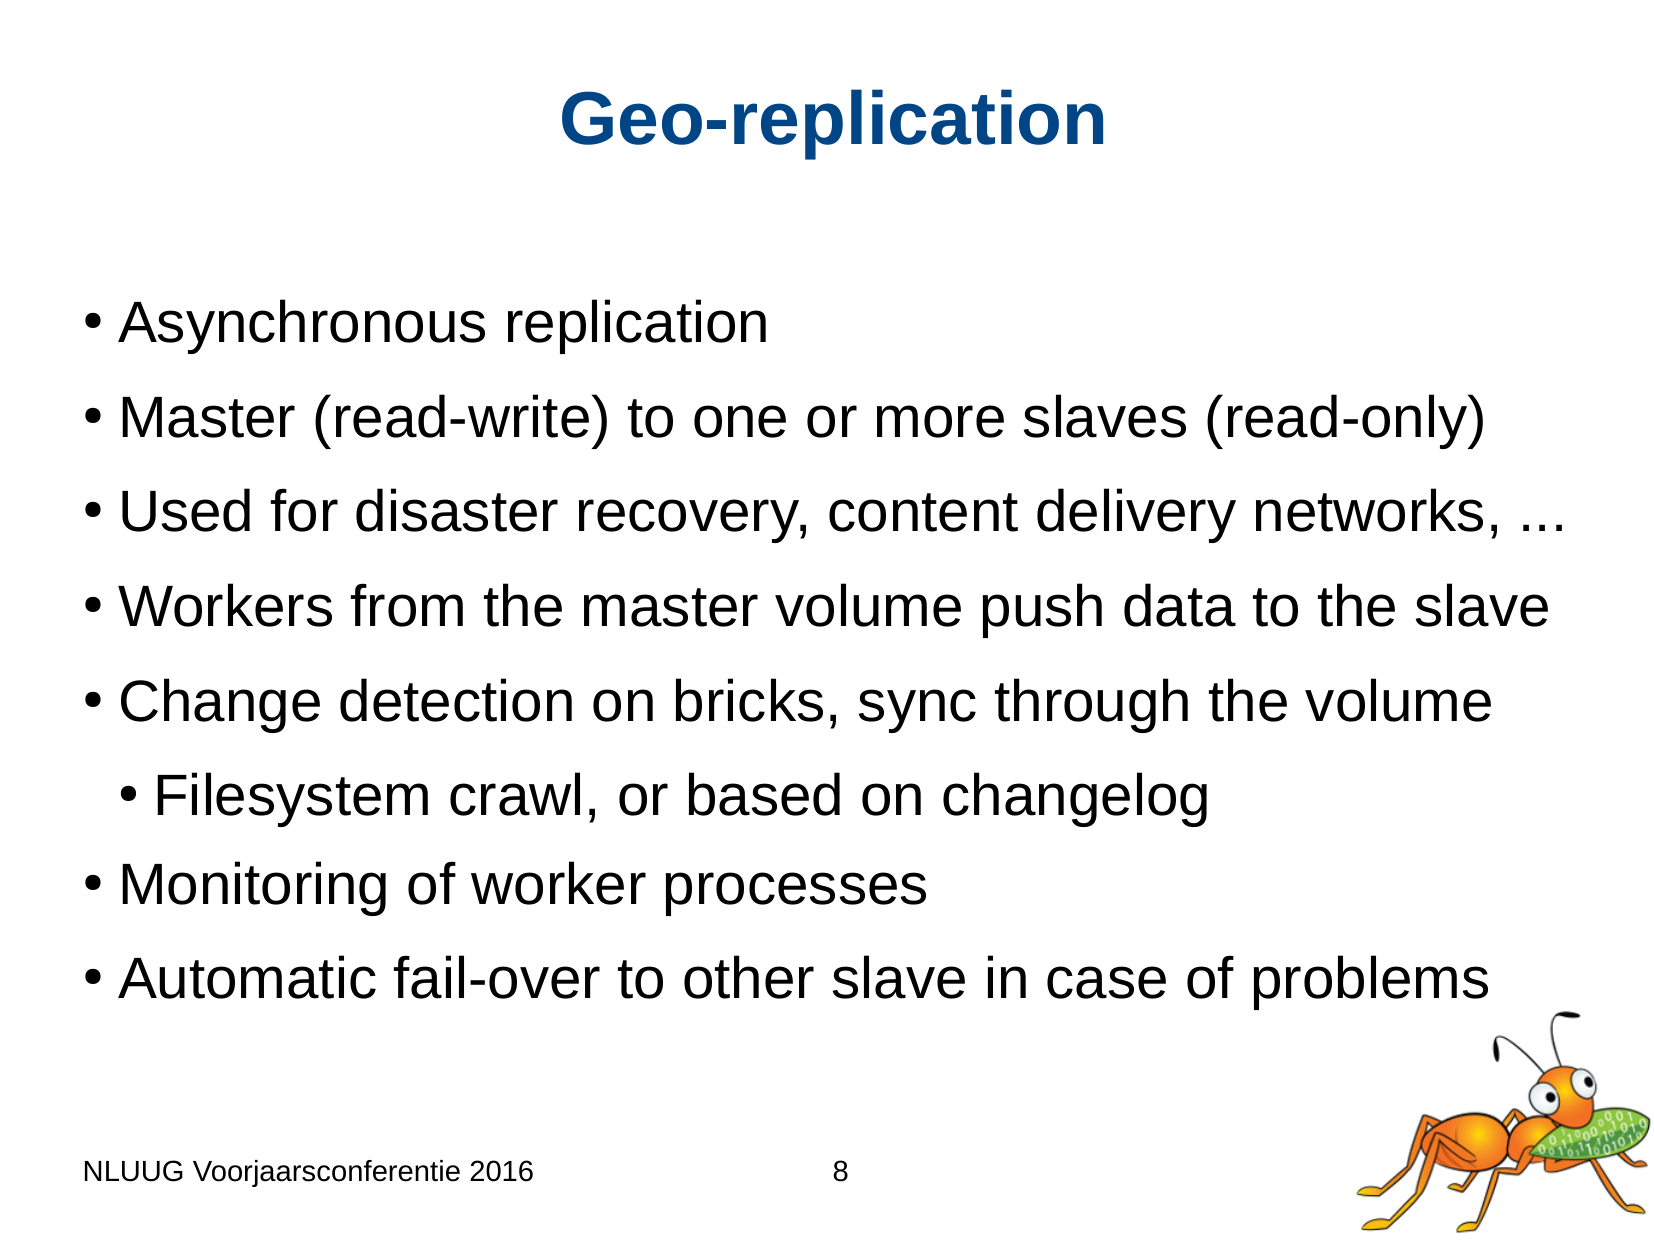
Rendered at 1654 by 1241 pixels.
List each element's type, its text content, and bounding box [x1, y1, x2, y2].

list Asynchronous replication Master (read-write) to one or more slaves (read-only) Used for disaster recovery, content delivery networks, ... Workers from the master volume push data to the slave Change detection on bricks, sync through the volume Filesystem crawl, or based on changelog Monitoring of worker processes Automatic fail-over to other slave in case of problems [82, 290, 1571, 1109]
title Geo-replication [90, 15, 1579, 223]
picture [1353, 1009, 1654, 1235]
